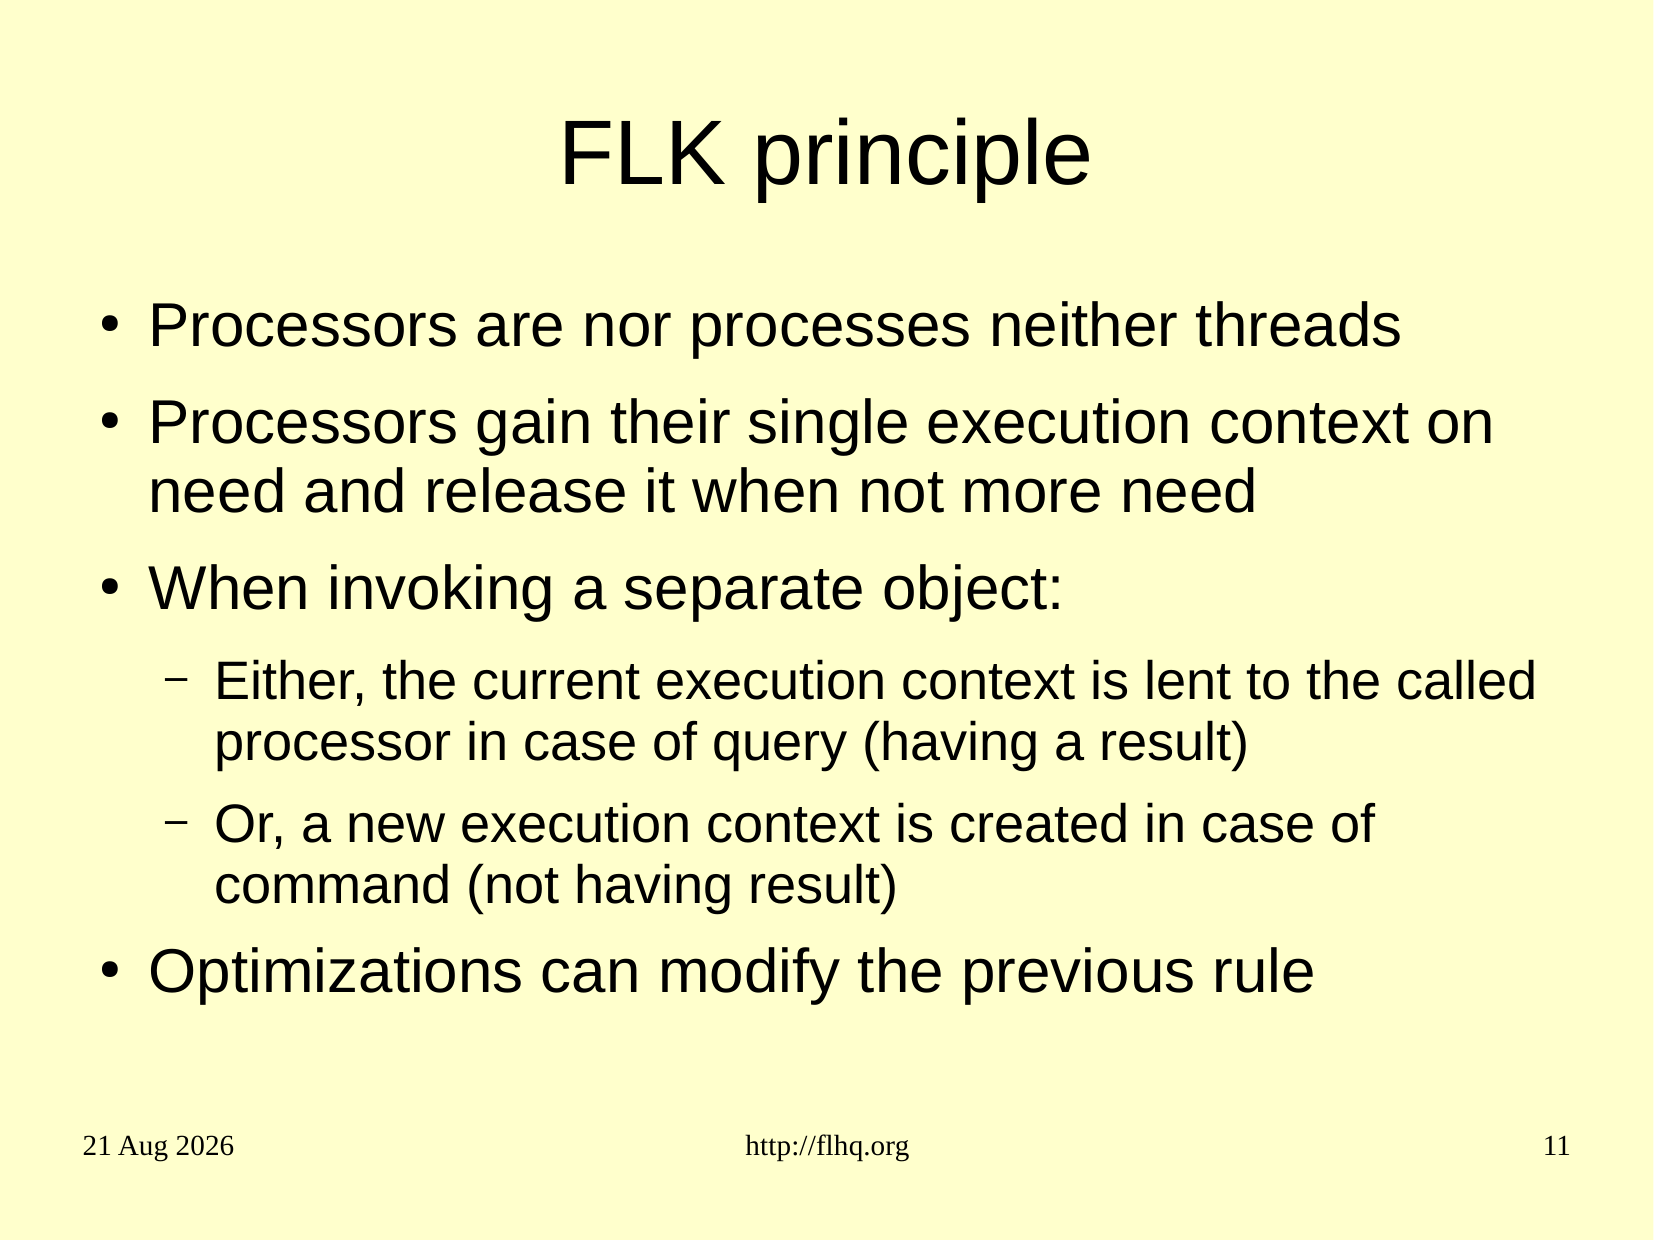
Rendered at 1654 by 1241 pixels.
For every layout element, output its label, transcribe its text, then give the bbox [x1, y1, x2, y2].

title FLK principle [82, 49, 1571, 257]
list Processors are nor processes neither threads Processors gain their single execution context on need and release it when not more need When invoking a separate object: Either, the current execution context is lent to the called processor in case of query (having a result) Or, a new execution context is created in case of command (not having result) Optimizations can modify the previous rule [82, 290, 1571, 1010]
